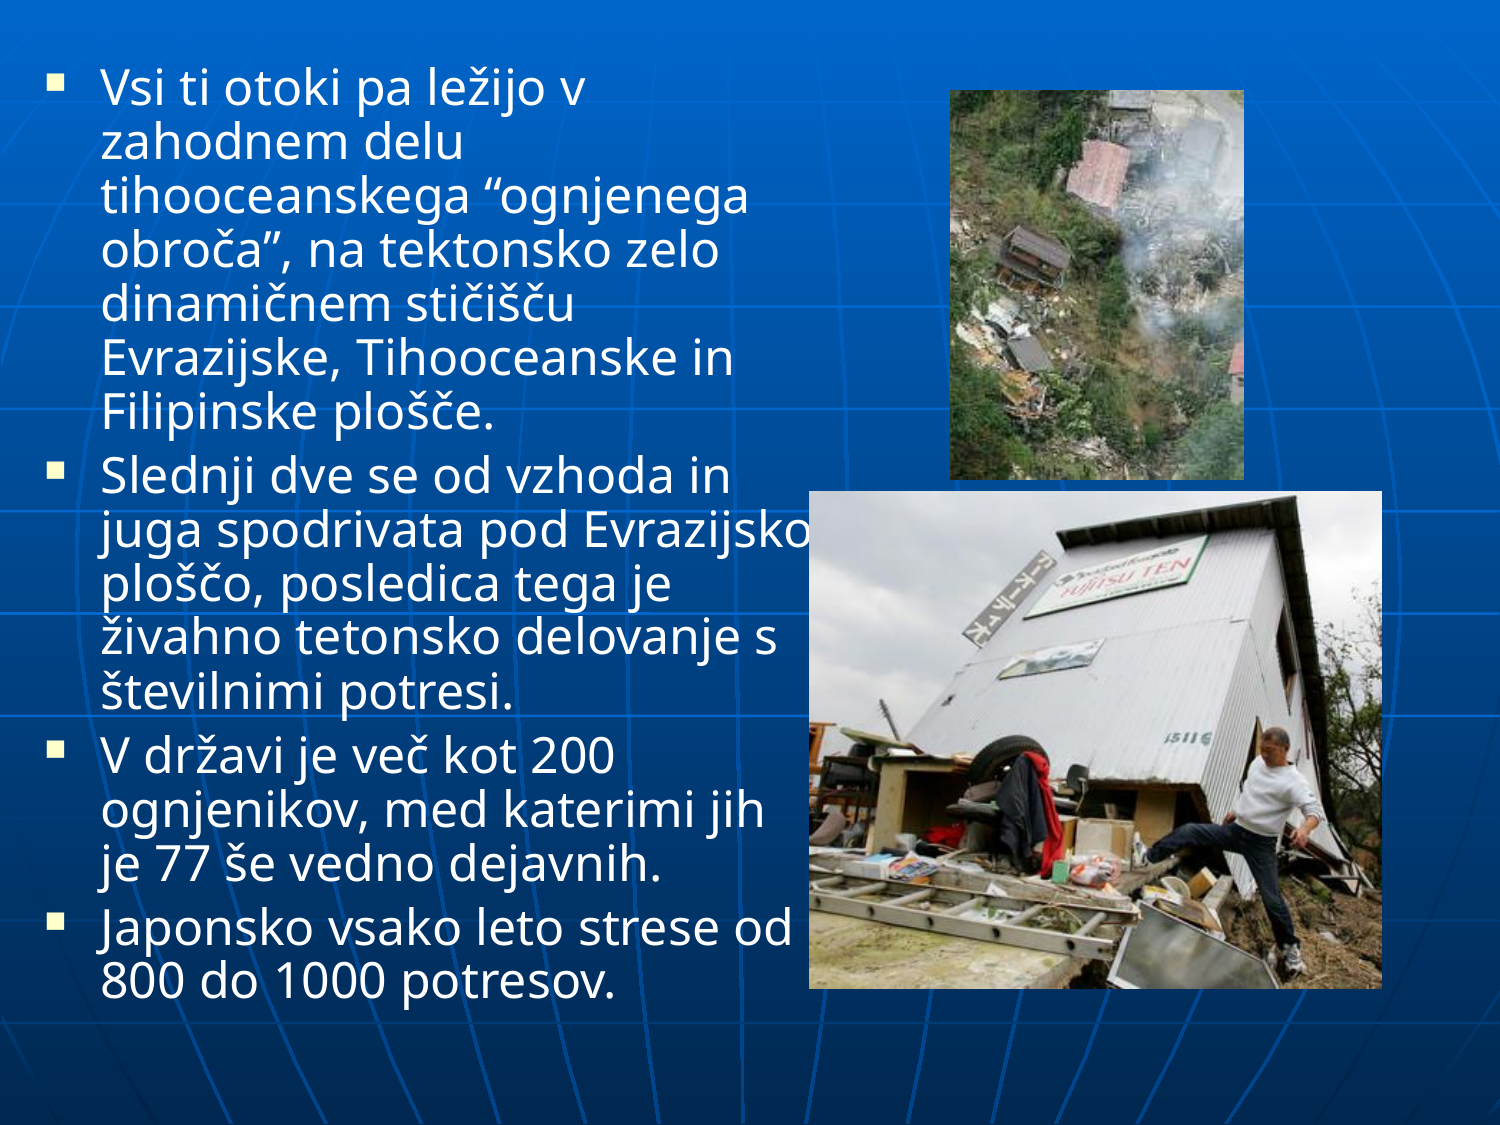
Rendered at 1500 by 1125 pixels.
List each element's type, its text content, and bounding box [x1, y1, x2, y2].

list Vsi ti otoki pa ležijo v zahodnem delu tihooceanskega “ognjenega obroča”, na tektonsko zelo dinamičnem stičišču Evrazijske, Tihooceanske in Filipinske plošče. Slednji dve se od vzhoda in juga spodrivata pod Evrazijsko ploščo, posledica tega je živahno tetonsko delovanje s številnimi potresi. V državi je več kot 200 ognjenikov, med katerimi jih je 77 še vedno dejavnih. Japonsko vsako leto strese od 800 do 1000 potresov. [29, 54, 833, 1059]
picture [950, 90, 1244, 480]
picture [809, 491, 1382, 989]
